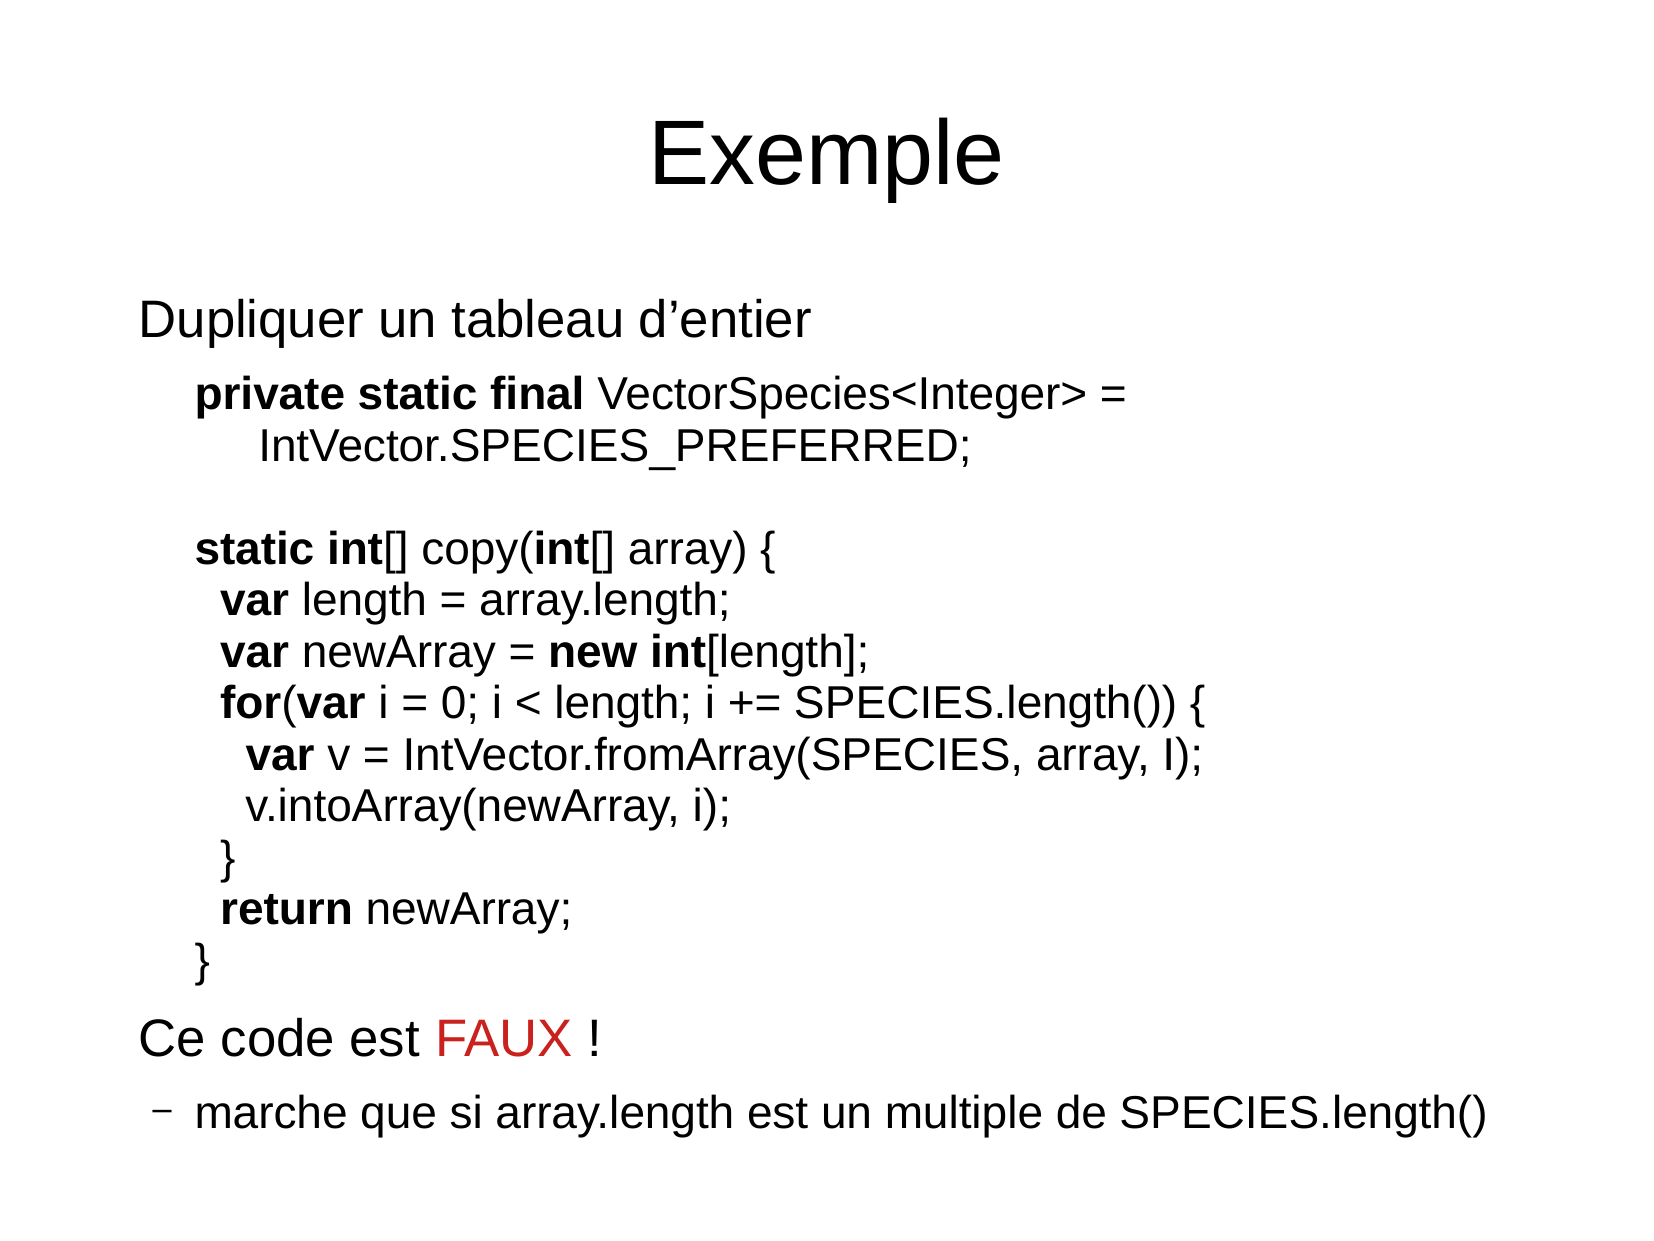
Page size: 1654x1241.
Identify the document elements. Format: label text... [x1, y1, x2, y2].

title Exemple [82, 49, 1571, 257]
list Dupliquer un tableau d’entier private static final VectorSpecies<Integer> = IntVector.SPECIES_PREFERRED; static int[] copy(int[] array) { var length = array.length; var newArray = new int[length]; for(var i = 0; i < length; i += SPECIES.length()) { var v = IntVector.fromArray(SPECIES, array, I); v.intoArray(newArray, i); } return newArray; } Ce code est FAUX ! marche que si array.length est un multiple de SPECIES.length() [82, 290, 1571, 1141]
